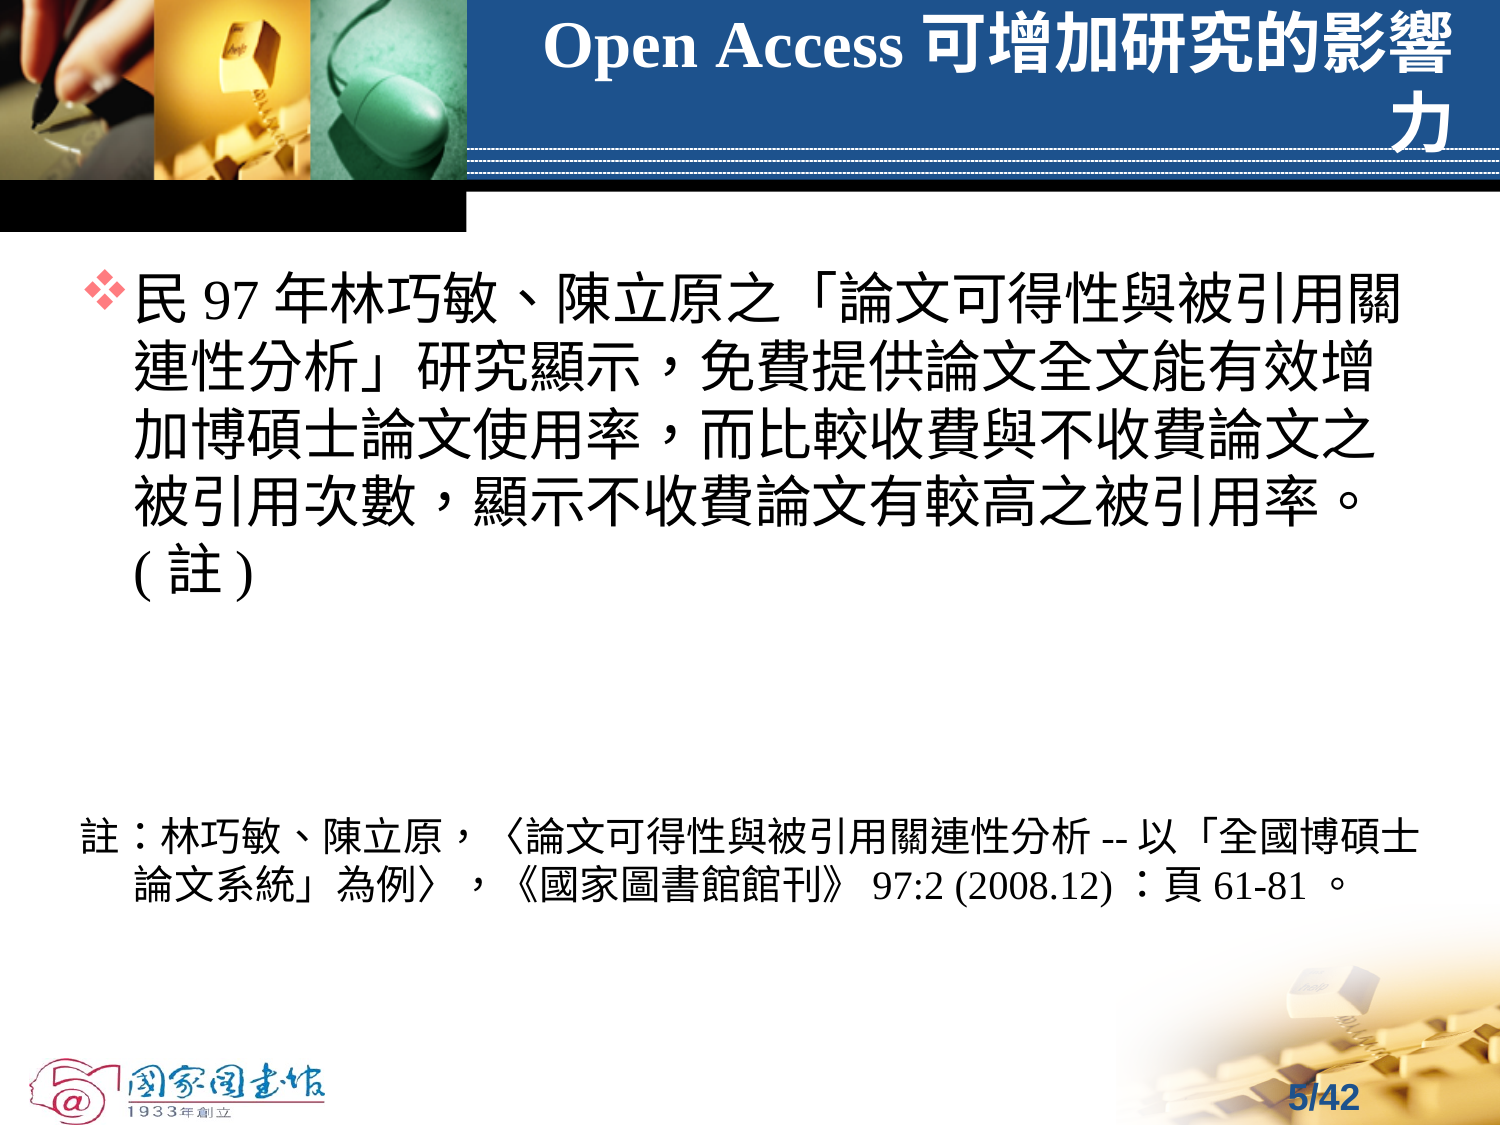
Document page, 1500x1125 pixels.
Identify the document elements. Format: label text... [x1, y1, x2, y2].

list 民97年林巧敏、陳立原之「論文可得性與被引用關連性分析」研究顯示，免費提供論文全文能有效增加博碩士論文使用率，而比較收費與不收費論文之被引用次數，顯示不收費論文有較高之被引用率。 (註) 註：林巧敏、陳立原，〈論文可得性與被引用關連性分析--以「全國博碩士論文系統」為例〉，《國家圖書館館刊》97:2 (2008.12)：頁61-81。 [64, 255, 1440, 965]
title Open Access可增加研究的影響力 [469, 24, 1470, 138]
picture [29, 1058, 325, 1125]
